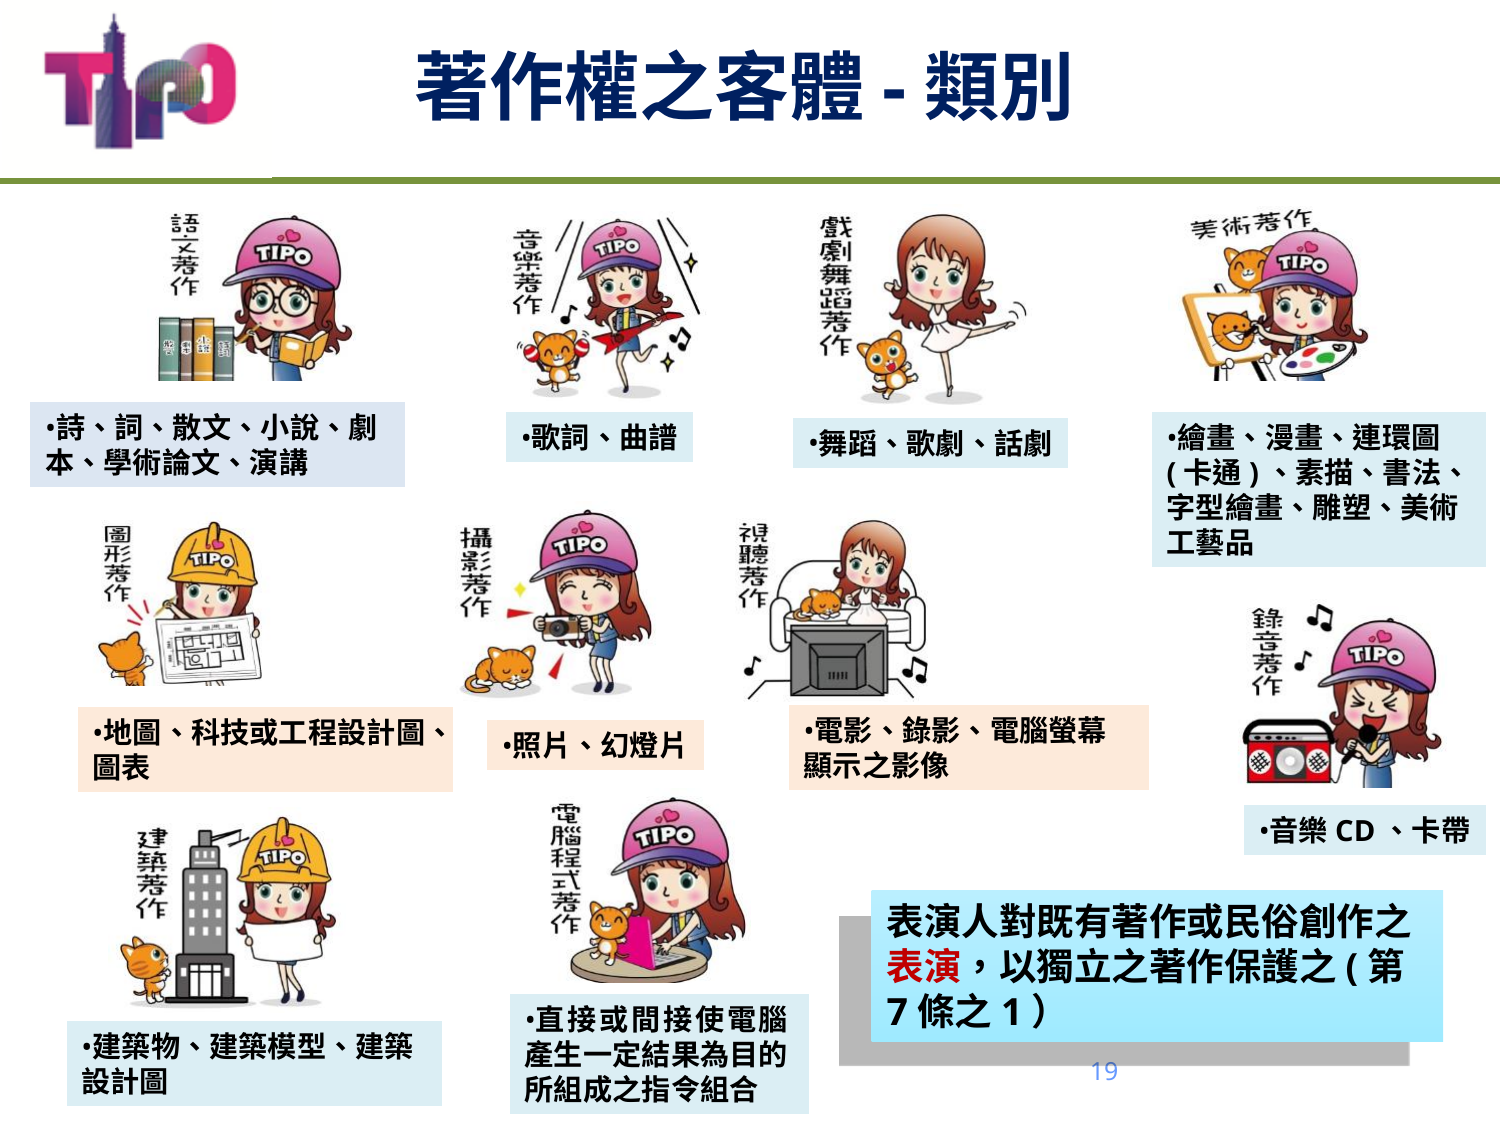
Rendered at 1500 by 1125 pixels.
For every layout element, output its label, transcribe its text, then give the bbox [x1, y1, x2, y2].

picture [431, 502, 665, 704]
text_box 地圖、科技或工程設計圖、圖表 [78, 707, 453, 792]
picture [526, 788, 751, 983]
text_box 照片、幻燈片 [487, 720, 704, 770]
text_box 直接或間接使電腦產生一定結果為目的所組成之指令組合 [510, 994, 809, 1114]
text_box 音樂CD、卡帶 [1244, 805, 1486, 855]
text_box 舞蹈、歌劇、話劇 [793, 418, 1068, 468]
text_box 電影、錄影、電腦螢幕顯示之影像 [789, 705, 1149, 790]
picture [147, 196, 361, 381]
picture [77, 512, 278, 686]
text_box 表演人對既有著作或民俗創作之表演，以獨立之著作保護之(第7條之1） [871, 890, 1444, 1042]
picture [490, 211, 711, 403]
picture [719, 510, 941, 702]
picture [793, 205, 1033, 412]
text_box 19 [1074, 1042, 1426, 1103]
picture [108, 807, 346, 1013]
picture [1168, 198, 1379, 381]
text_box 繪畫、漫畫、連環圖(卡通)、素描、書法、字型繪畫、雕塑、美術工藝品 [1152, 412, 1486, 567]
text_box 歌詞、曲譜 [506, 412, 693, 462]
text_box 著作權之客體-類別 [254, 30, 1236, 138]
text_box 建築物、建築模型、建築設計圖 [67, 1021, 442, 1106]
text_box 詩、詞、散文、小說、劇本、學術論文、演講 [30, 402, 405, 487]
picture [1222, 591, 1450, 788]
